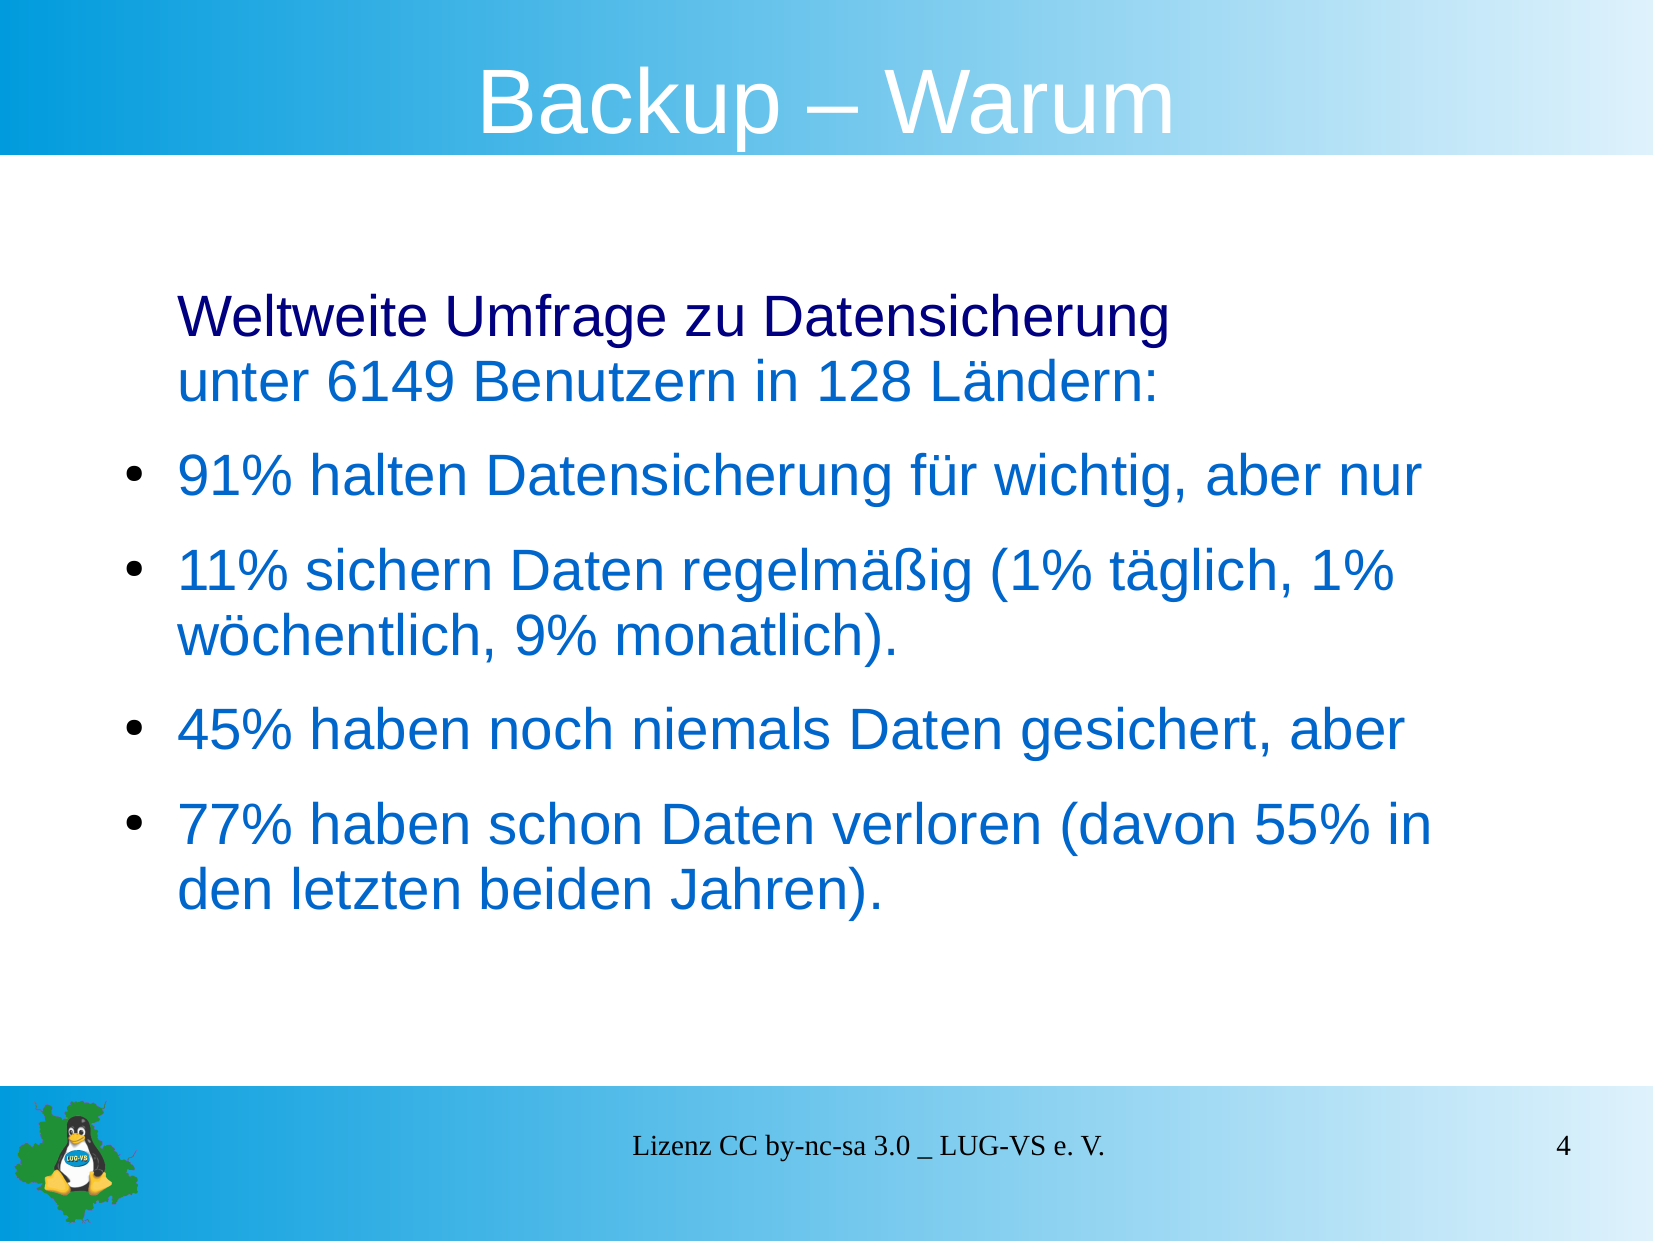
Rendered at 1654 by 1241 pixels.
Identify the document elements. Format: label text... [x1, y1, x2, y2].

list Weltweite Umfrage zu Datensicherung unter 6149 Benutzern in 128 Ländern: 91% halten Datensicherung für wichtig, aber nur 11% sichern Daten regelmäßig (1% täglich, 1% wöchentlich, 9% monatlich). 45% haben noch niemals Daten gesichert, aber 77% haben schon Daten verloren (davon 55% in den letzten beiden Jahren). [106, 283, 1548, 569]
picture [86, 569, 1574, 675]
title Backup – Warum [82, 49, 1571, 155]
picture [16, 1086, 142, 1241]
list Weltweite Umfrage zu Datensicherung unter 6149 Benutzern in 128 Ländern: 91% halten Datensicherung für wichtig, aber nur 11% sichern Daten regelmäßig (1% täglich, 1% wöchentlich, 9% monatlich). 45% haben noch niemals Daten gesichert, aber 77% haben schon Daten verloren (davon 55% in den letzten beiden Jahren). [106, 675, 1548, 1022]
